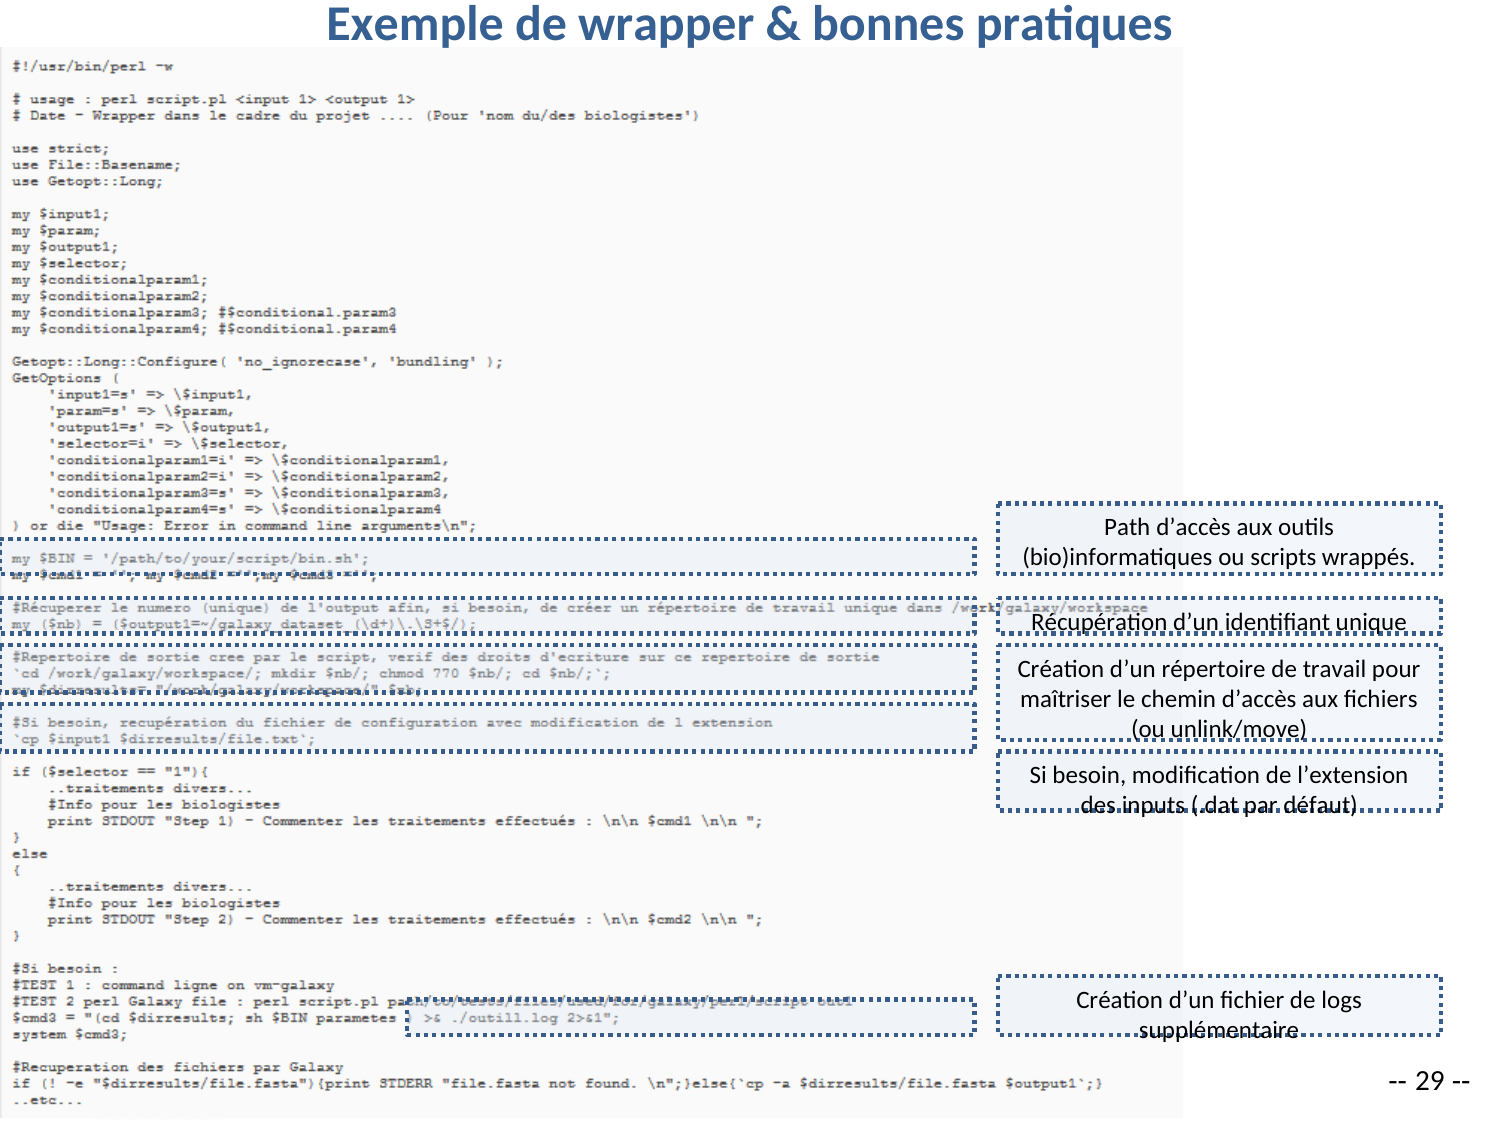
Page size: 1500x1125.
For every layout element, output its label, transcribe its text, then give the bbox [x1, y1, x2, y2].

text_box Si besoin, modification de l’extension des inputs (.dat par défaut) [998, 751, 1441, 811]
text_box Exemple de wrapper & bonnes pratiques [0, 0, 1500, 73]
text_box Récupération d’un identifiant unique [998, 598, 1441, 633]
text_box [0, 704, 974, 752]
text_box [0, 645, 974, 692]
text_box Création d’un fichier de logs supplémentaire [998, 976, 1441, 1035]
text_box Création d’un répertoire de travail pour maîtriser le chemin d’accès aux fichiers (ou unlink/move) [998, 645, 1441, 740]
text_box [0, 598, 974, 633]
picture [0, 73, 1184, 1125]
text_box Path d’accès aux outils (bio)informatiques ou scripts wrappés. [998, 503, 1441, 574]
text_box [407, 1000, 974, 1035]
text_box [0, 539, 974, 574]
